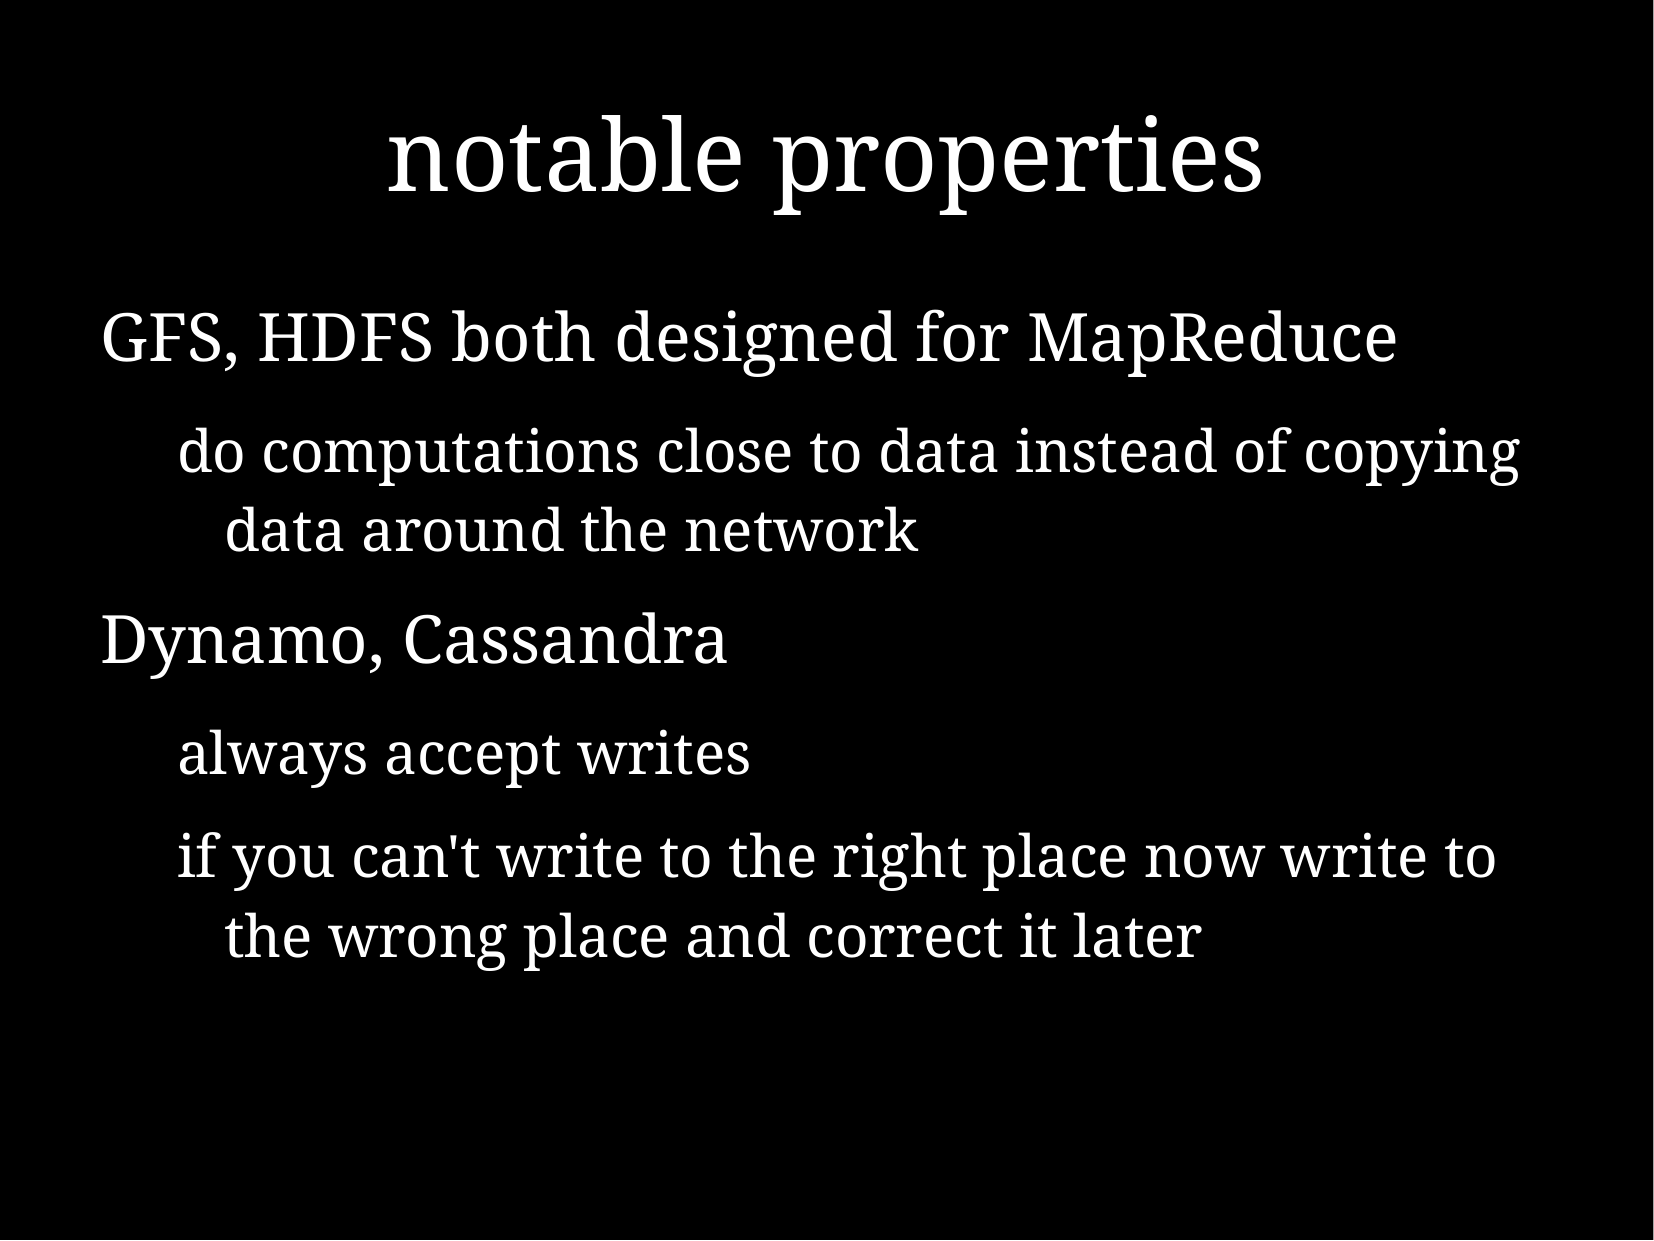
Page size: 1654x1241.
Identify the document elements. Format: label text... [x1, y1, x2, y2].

title notable properties [82, 56, 1571, 250]
list GFS, HDFS both designed for MapReduce do computations close to data instead of copying data around the network Dynamo, Cassandra always accept writes if you can't write to the right place now write to the wrong place and correct it later [82, 290, 1571, 1094]
